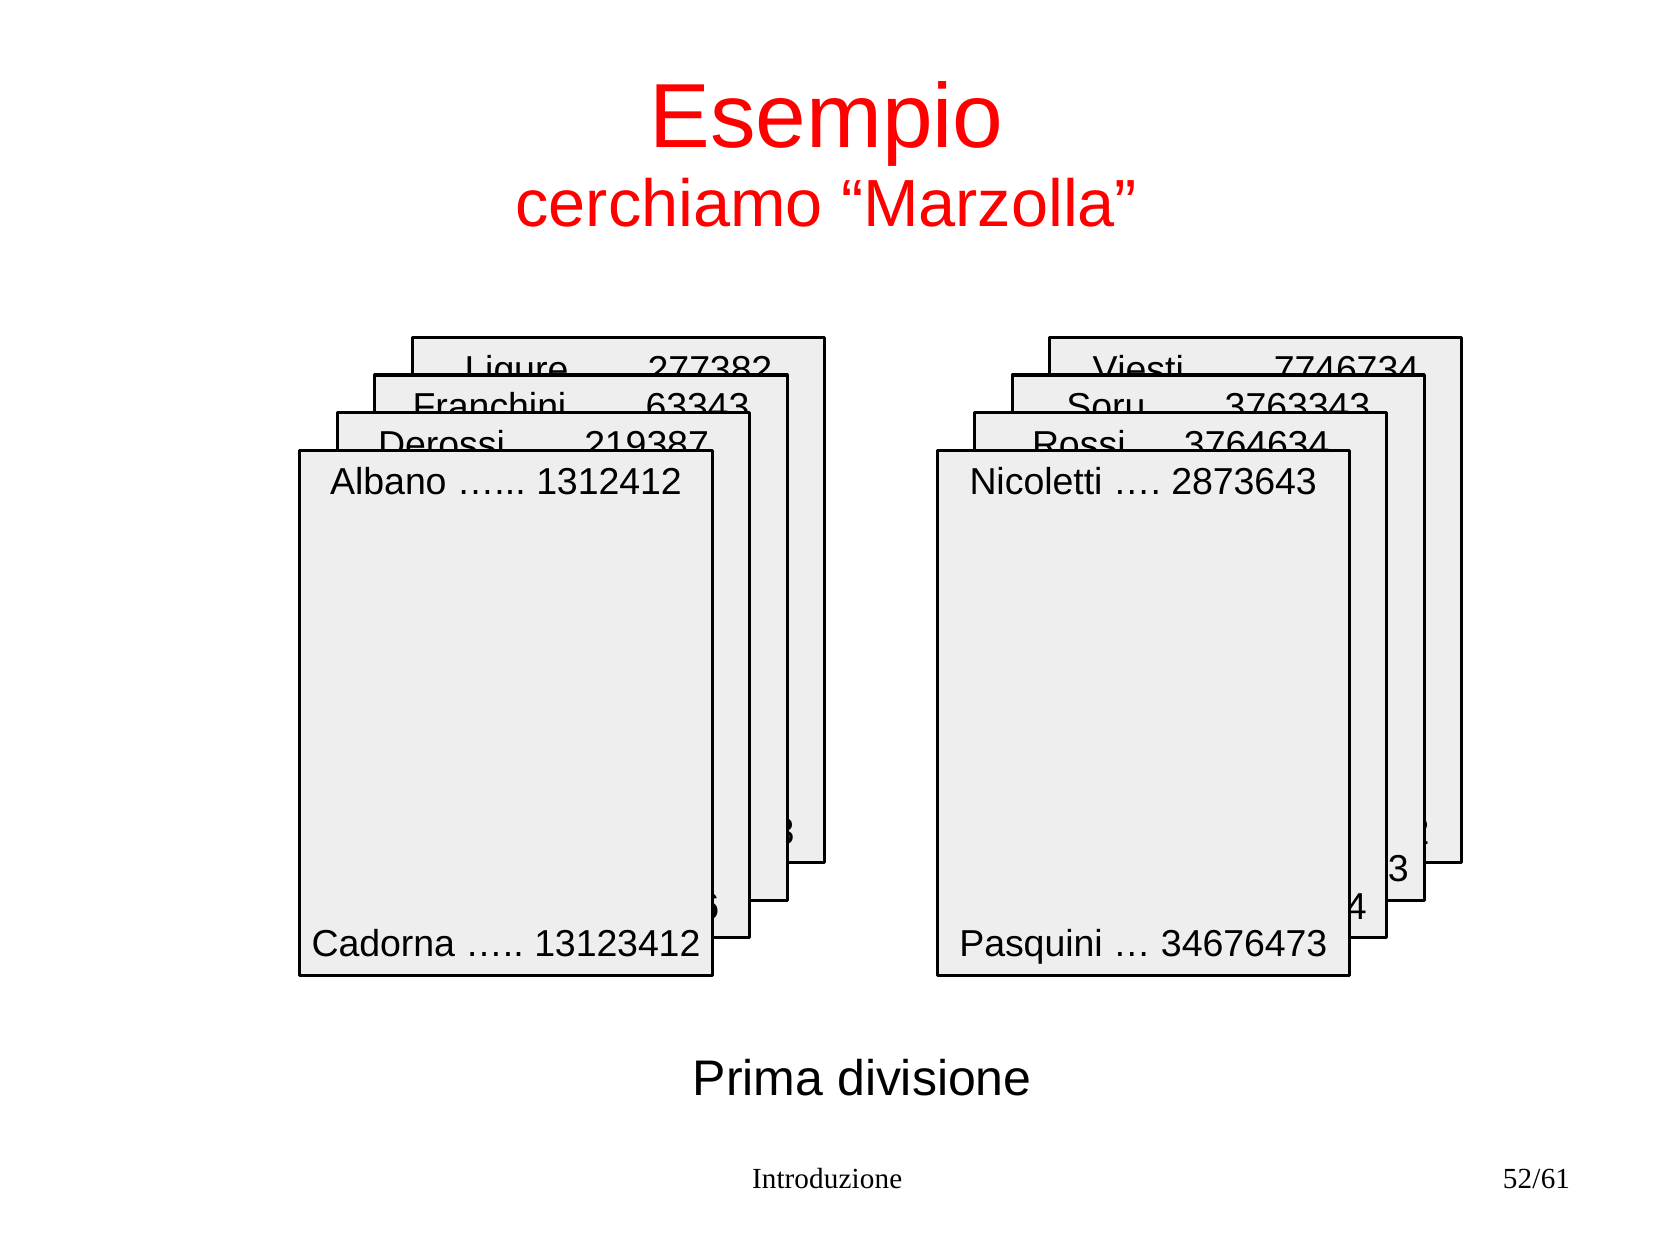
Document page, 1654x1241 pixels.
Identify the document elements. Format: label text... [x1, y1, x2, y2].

text_box Soru ….. 3763343 Tancredi …. 91874363 [1012, 375, 1425, 901]
title Esempio cerchiamo “Marzolla” [82, 49, 1571, 257]
text_box Prima divisione [374, 1050, 1350, 1107]
text_box Rossi … 3764634 Serafini ….. 37465374 [974, 412, 1387, 938]
text_box Franchini ….. 63343 Gaiardo ... 7632554 [374, 375, 788, 901]
text_box Derossi ….. 219387 Fortunati ….. 348726 [337, 412, 750, 938]
text_box Viesti …... 7746734 Zulian ….... 7716632 [1049, 337, 1462, 863]
text_box Albano …... 1312412 Cadorna ….. 13123412 [299, 450, 713, 976]
text_box Ligure ….. 277382 Marotta ….. 7365263 [412, 337, 825, 863]
text_box Nicoletti …. 2873643 Pasquini … 34676473 [937, 450, 1350, 976]
